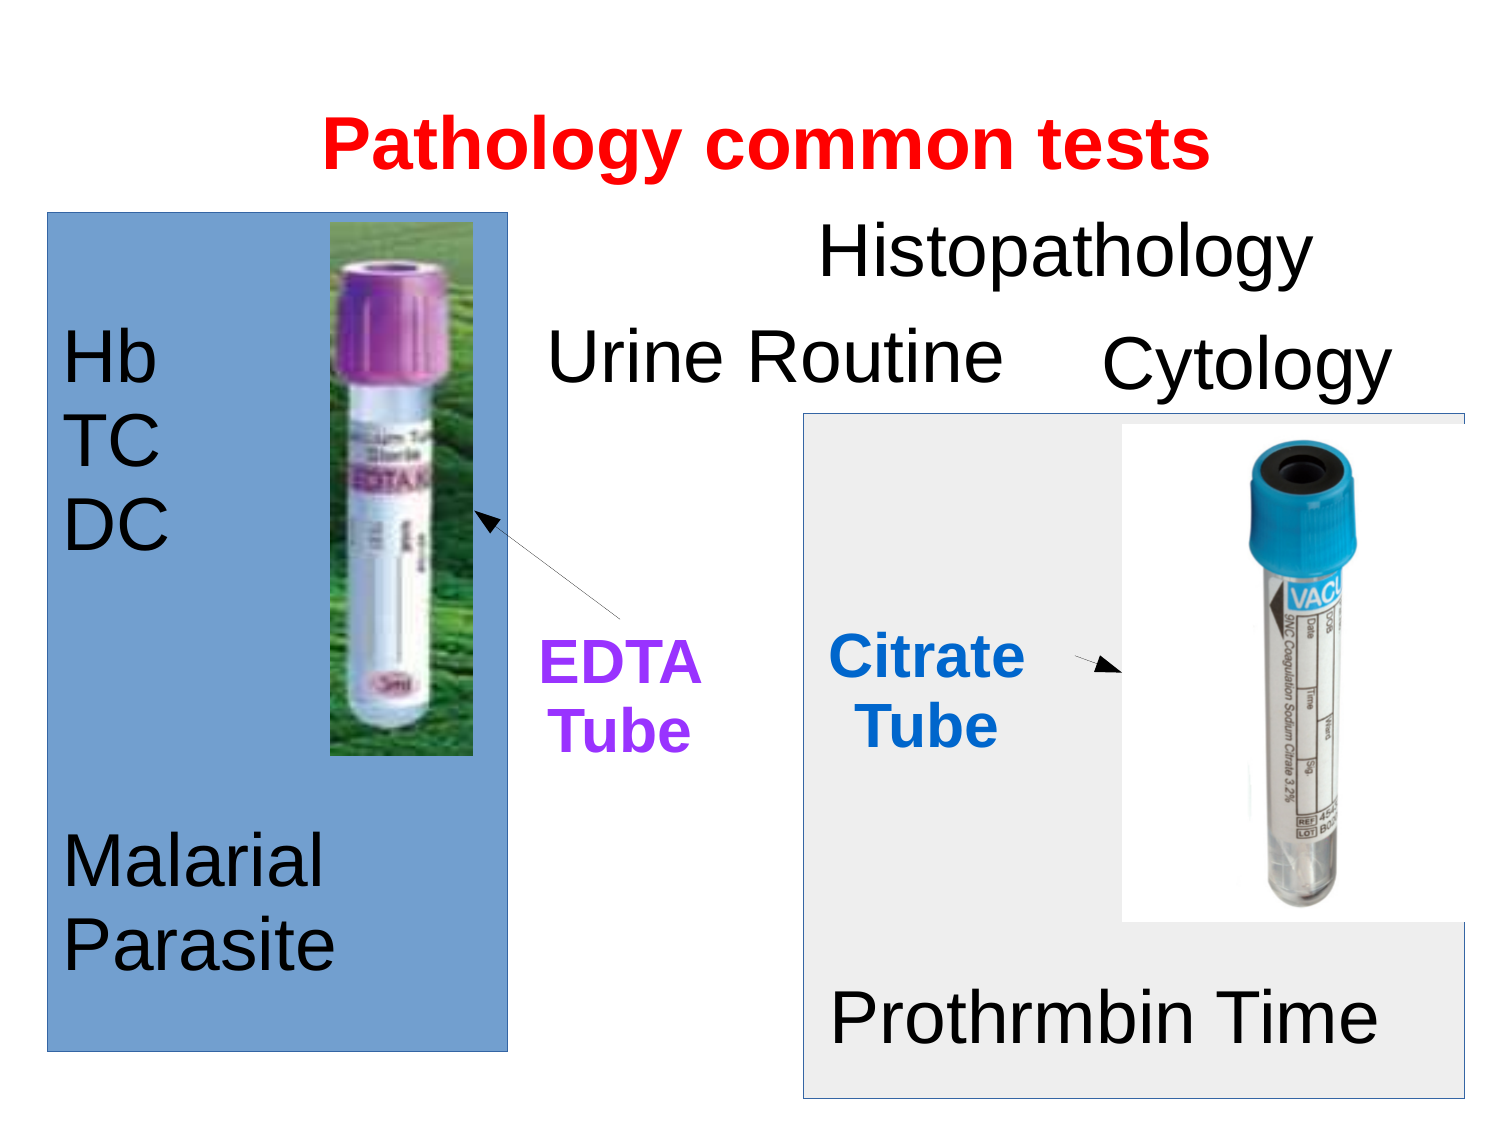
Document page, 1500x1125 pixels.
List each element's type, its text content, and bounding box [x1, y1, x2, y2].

picture [330, 222, 473, 756]
text_box Citrate Tube [779, 543, 1075, 768]
text_box [803, 657, 1465, 1099]
text_box Hb TC DC Malarial Parasite [47, 307, 449, 994]
text_box Cytology [1086, 314, 1453, 413]
text_box [803, 413, 1465, 671]
text_box [47, 756, 508, 1052]
text_box EDTA Tube [472, 619, 768, 774]
text_box Histopathology [803, 200, 1347, 308]
text_box Pathology common tests [118, 93, 1418, 237]
text_box Urine Routine [531, 307, 1229, 438]
picture [1122, 424, 1470, 922]
text_box Prothrmbin Time [814, 968, 1465, 1075]
text_box [47, 212, 330, 307]
text_box [473, 237, 508, 619]
